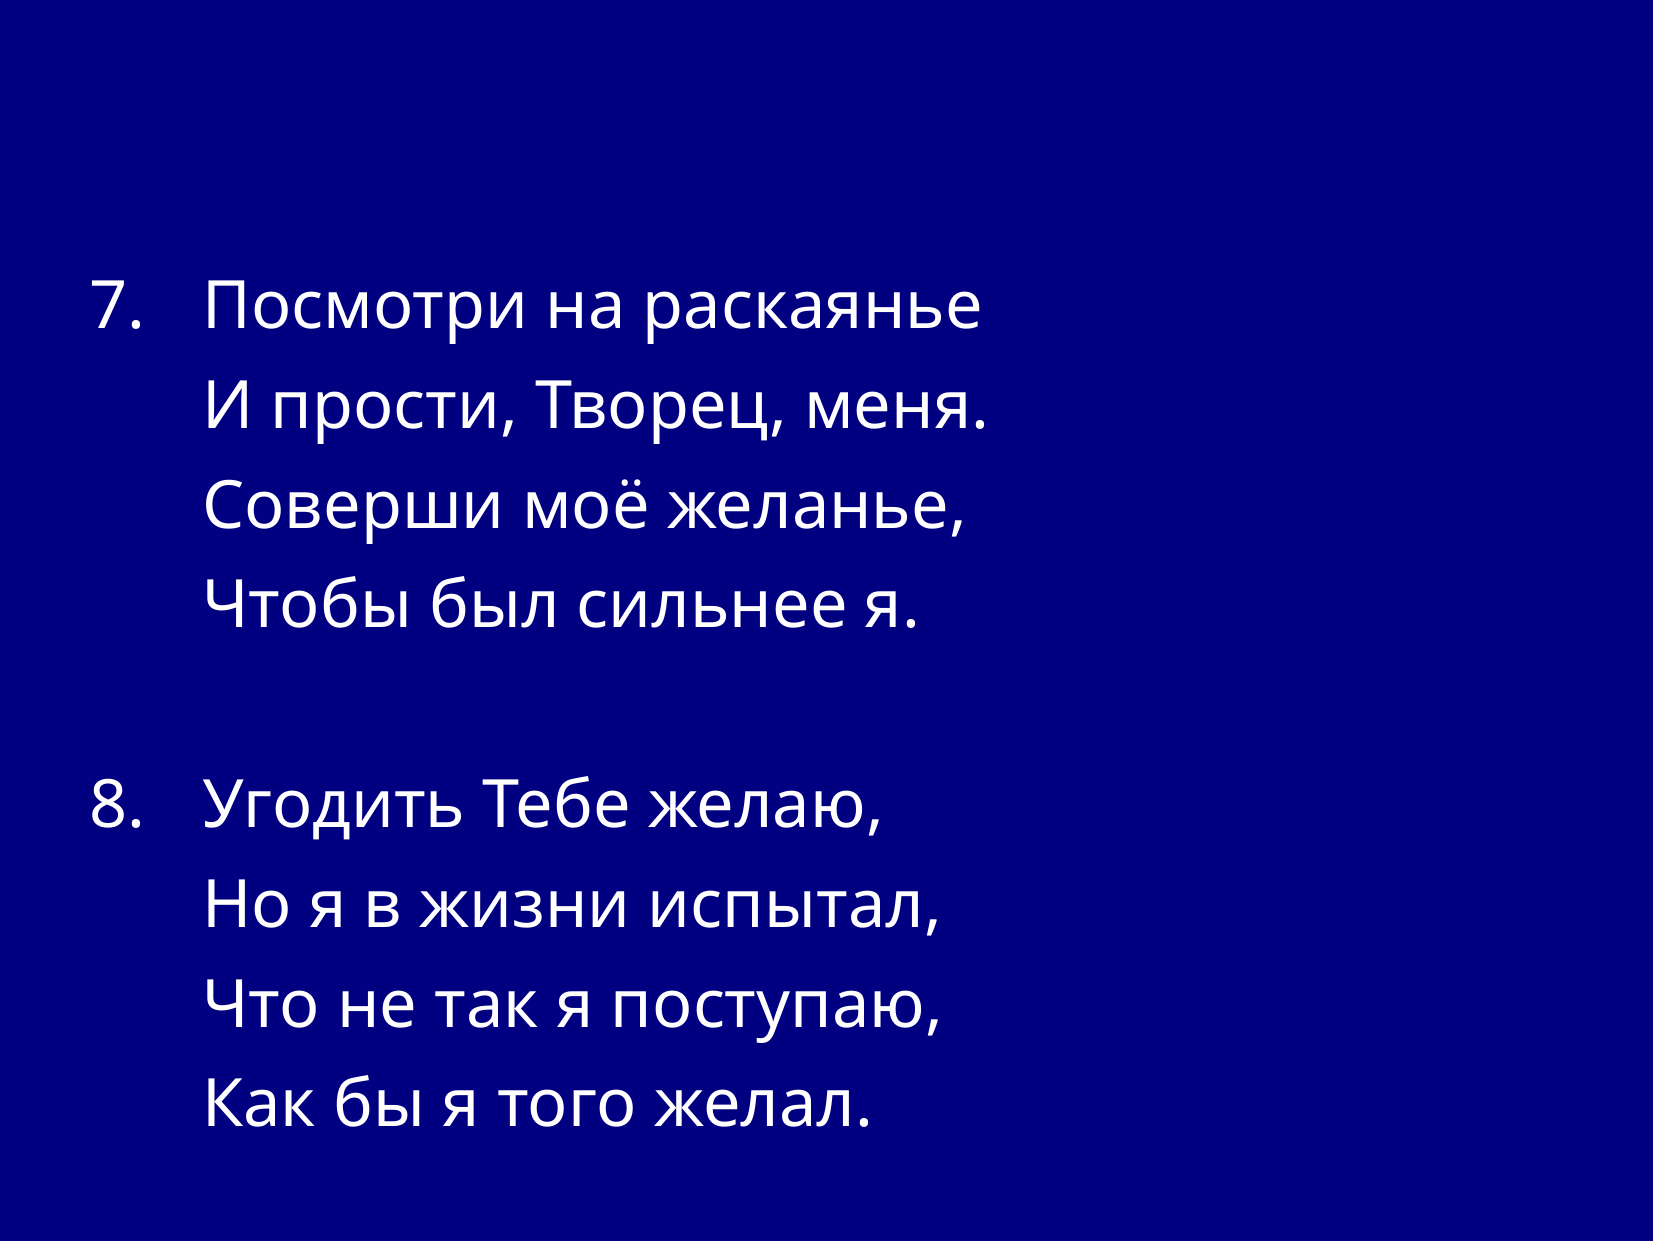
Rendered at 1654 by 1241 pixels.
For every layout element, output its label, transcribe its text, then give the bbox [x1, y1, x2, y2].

text_box 7. Посмотри на раскаянье И прости, Творец, меня. Соверши моё желанье, Чтобы был сильнее я. 8. Угодить Тебе желаю, Но я в жизни испытал, Что не так я поступаю, Как бы я того желал. [75, 150, 1576, 1163]
